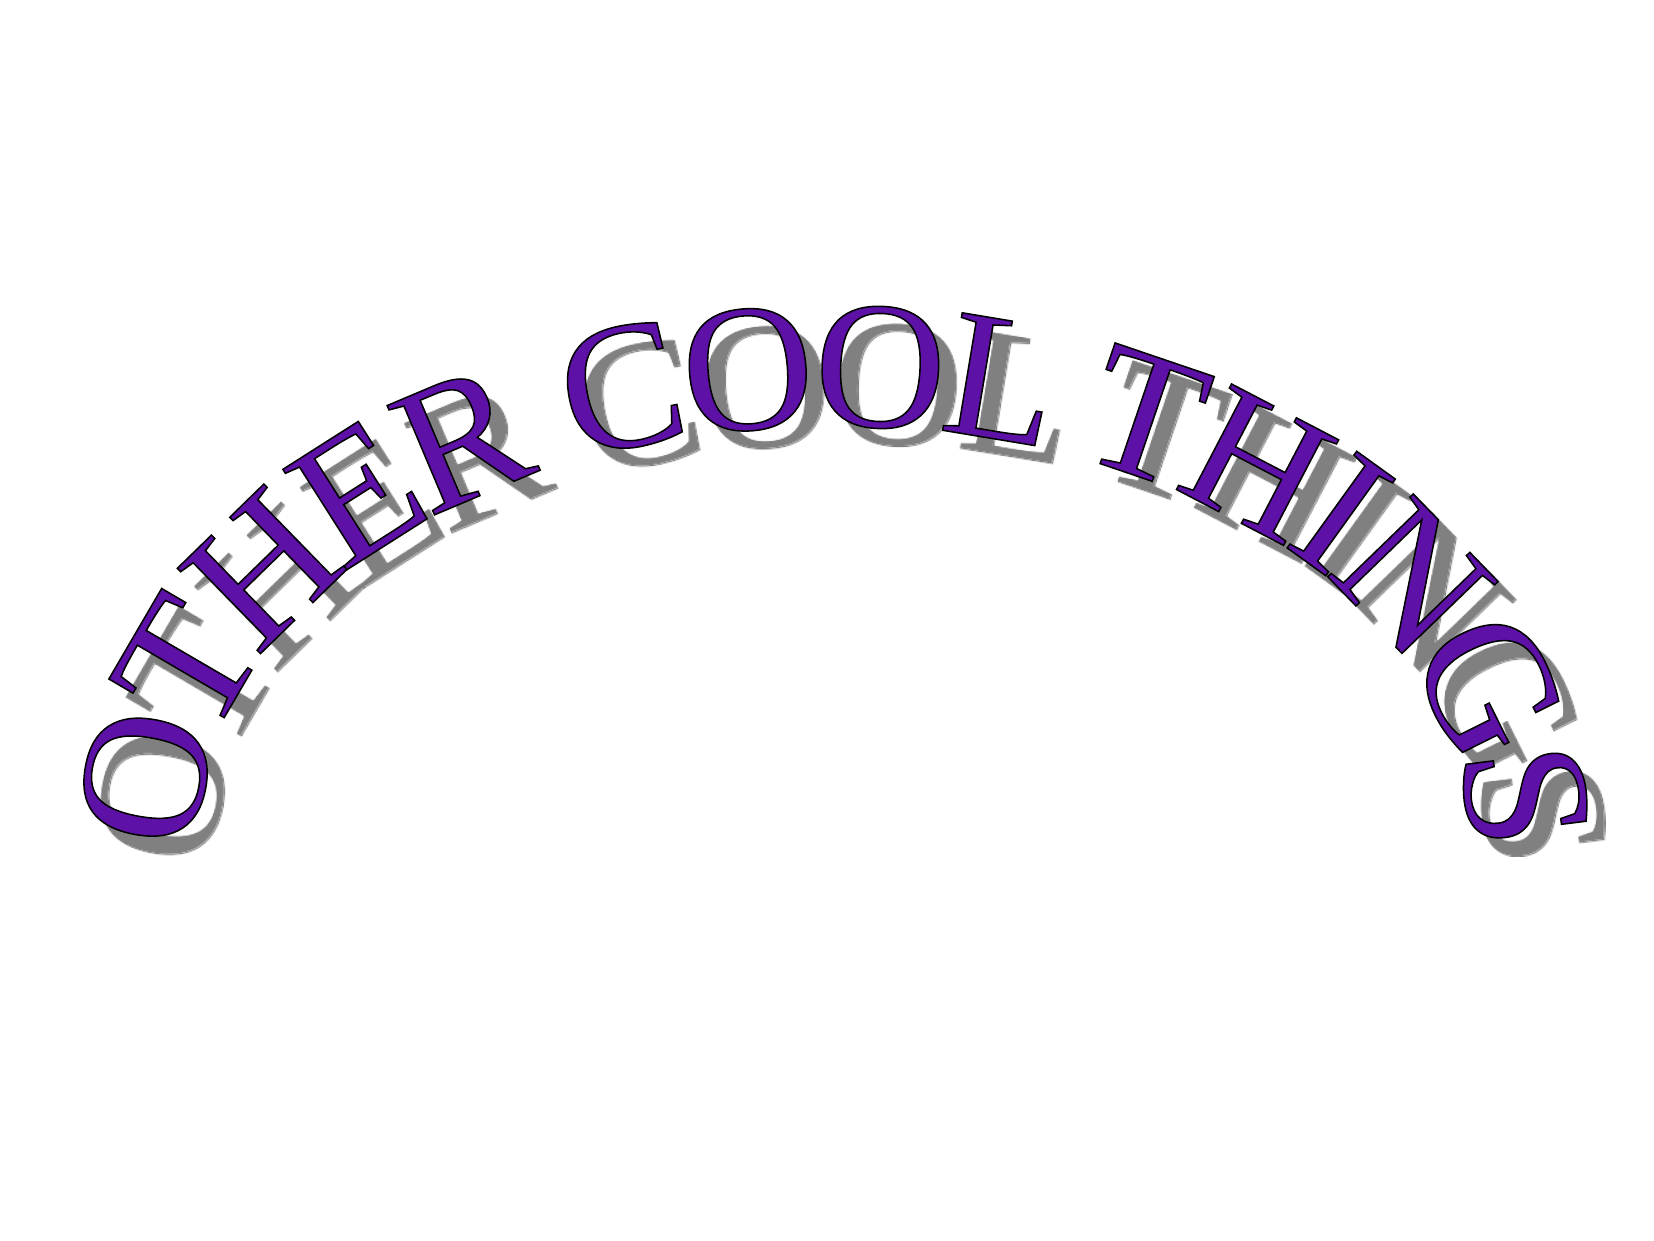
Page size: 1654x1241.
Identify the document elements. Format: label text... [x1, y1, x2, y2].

text_box OTHER COOL THINGS [1100, 342, 1215, 482]
text_box OTHER COOL THINGS [1463, 753, 1587, 838]
text_box OTHER COOL THINGS [1287, 451, 1499, 654]
text_box OTHER COOL THINGS [942, 312, 1042, 446]
text_box OTHER COOL THINGS [567, 322, 683, 449]
text_box OTHER COOL THINGS [1426, 624, 1559, 753]
text_box OTHER COOL THINGS [1176, 383, 1339, 546]
text_box OTHER COOL THINGS [108, 588, 252, 718]
text_box OTHER COOL THINGS [177, 421, 428, 654]
text_box OTHER COOL THINGS [689, 308, 807, 432]
text_box OTHER COOL THINGS [387, 379, 541, 515]
text_box OTHER COOL THINGS [822, 306, 939, 429]
text_box OTHER COOL THINGS [83, 718, 208, 837]
